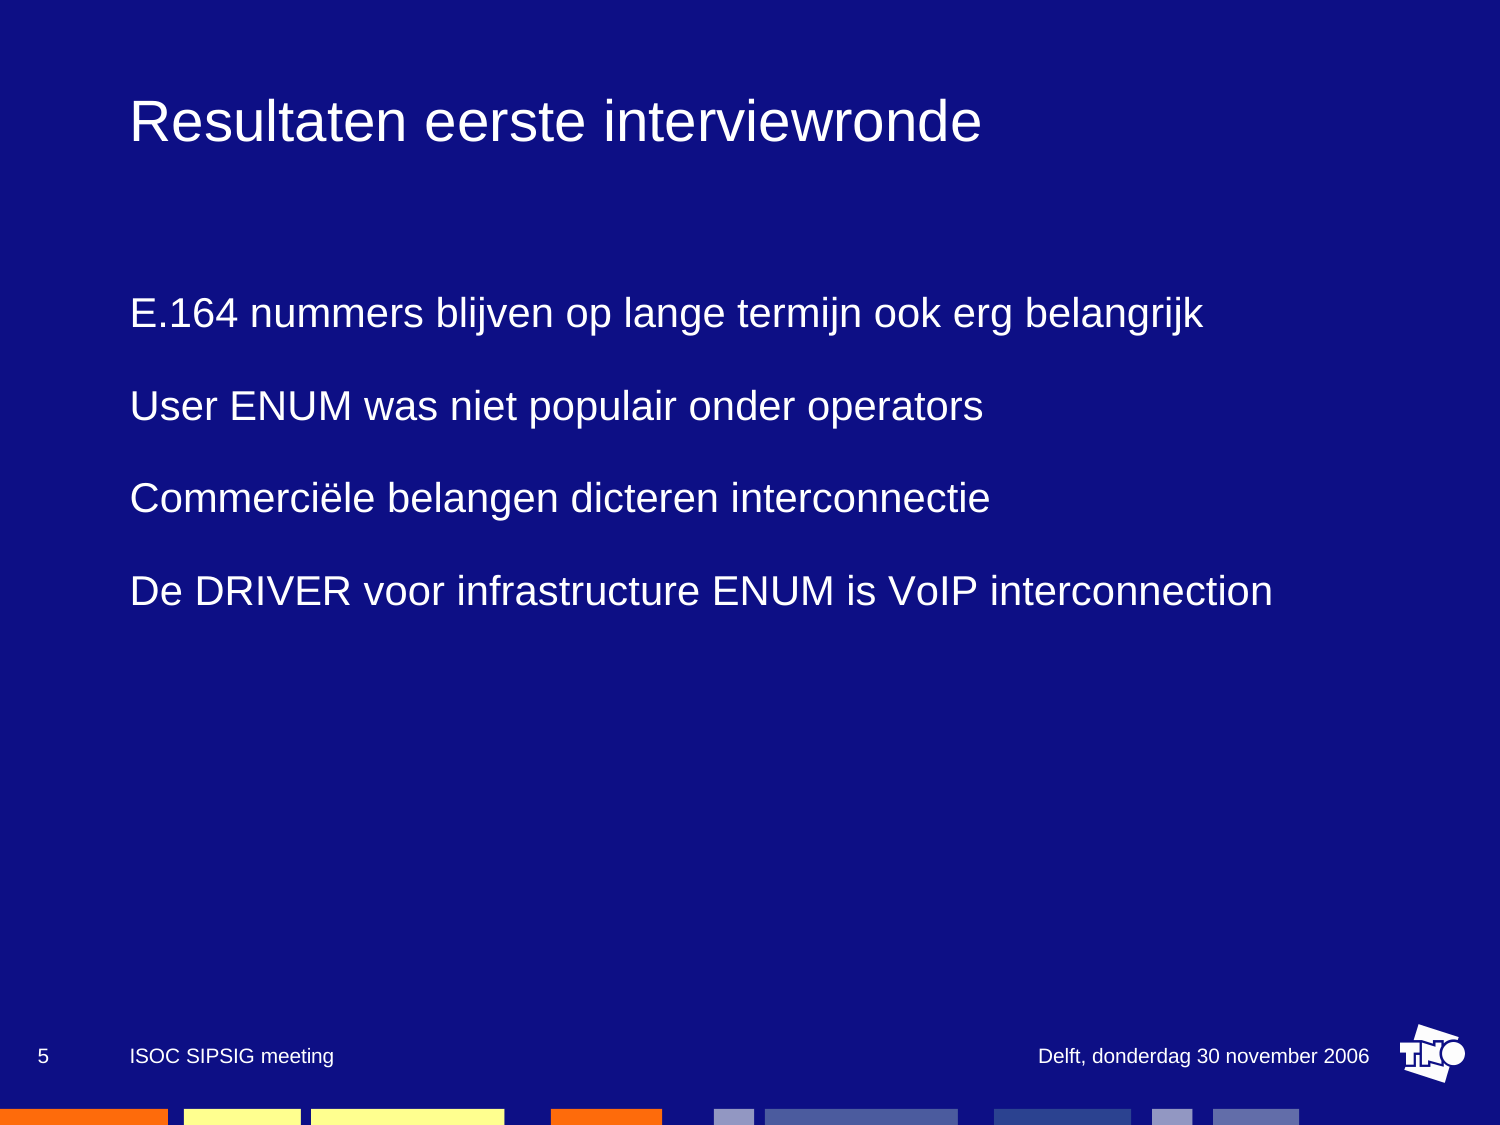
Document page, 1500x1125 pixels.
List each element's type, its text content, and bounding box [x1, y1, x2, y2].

text_box E.164 nummers blijven op lange termijn ook erg belangrijk User ENUM was niet populair onder operators Commerciële belangen dicteren interconnectie De DRIVER voor infrastructure ENUM is VoIP interconnection [129, 196, 1388, 941]
title Resultaten eerste interviewronde [129, 88, 1370, 196]
picture [1400, 1024, 1465, 1083]
